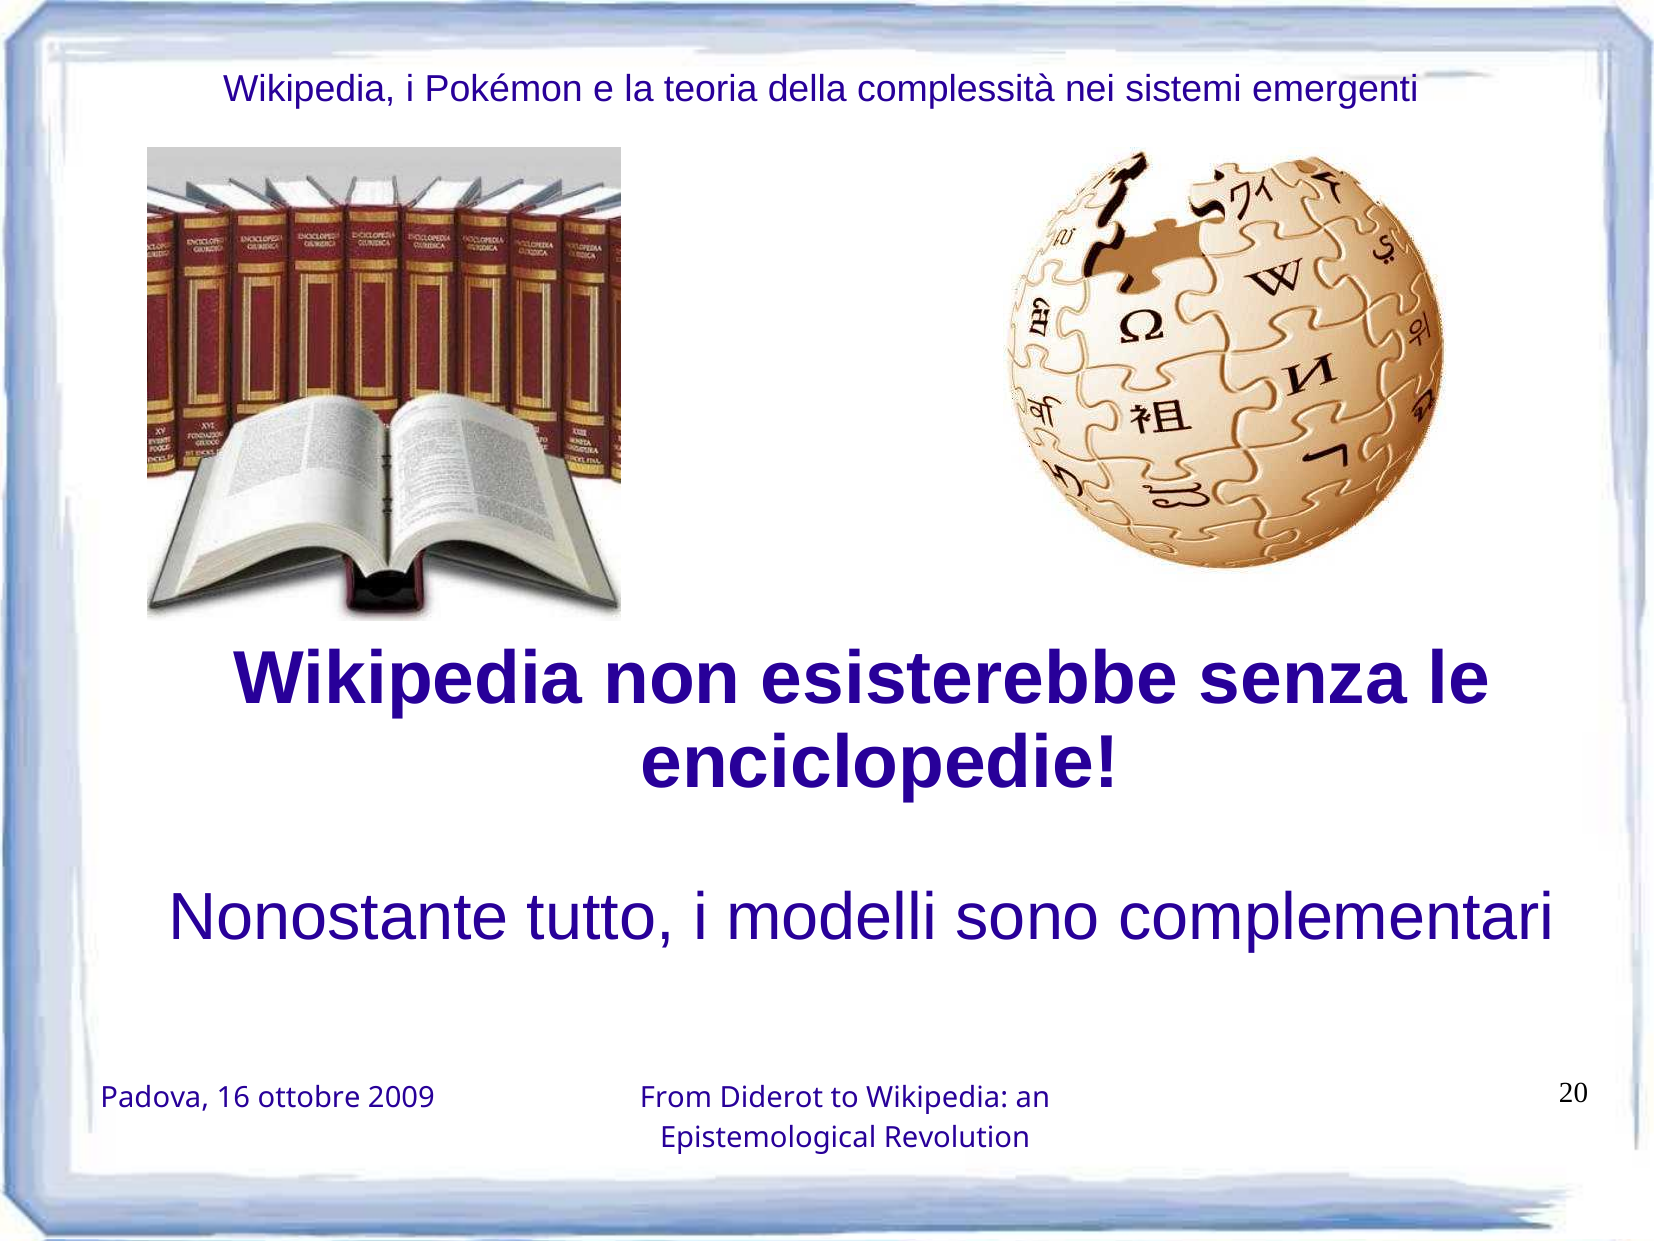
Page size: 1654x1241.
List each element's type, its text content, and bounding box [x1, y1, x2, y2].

title Wikipedia, i Pokémon e la teoria della complessità nei sistemi emergenti [76, 59, 1565, 119]
picture [0, 0, 1654, 1241]
subtitle Wikipedia non esisterebbe senza le enciclopedie! Nonostante tutto, i modelli sono complementari [118, 300, 1571, 1029]
